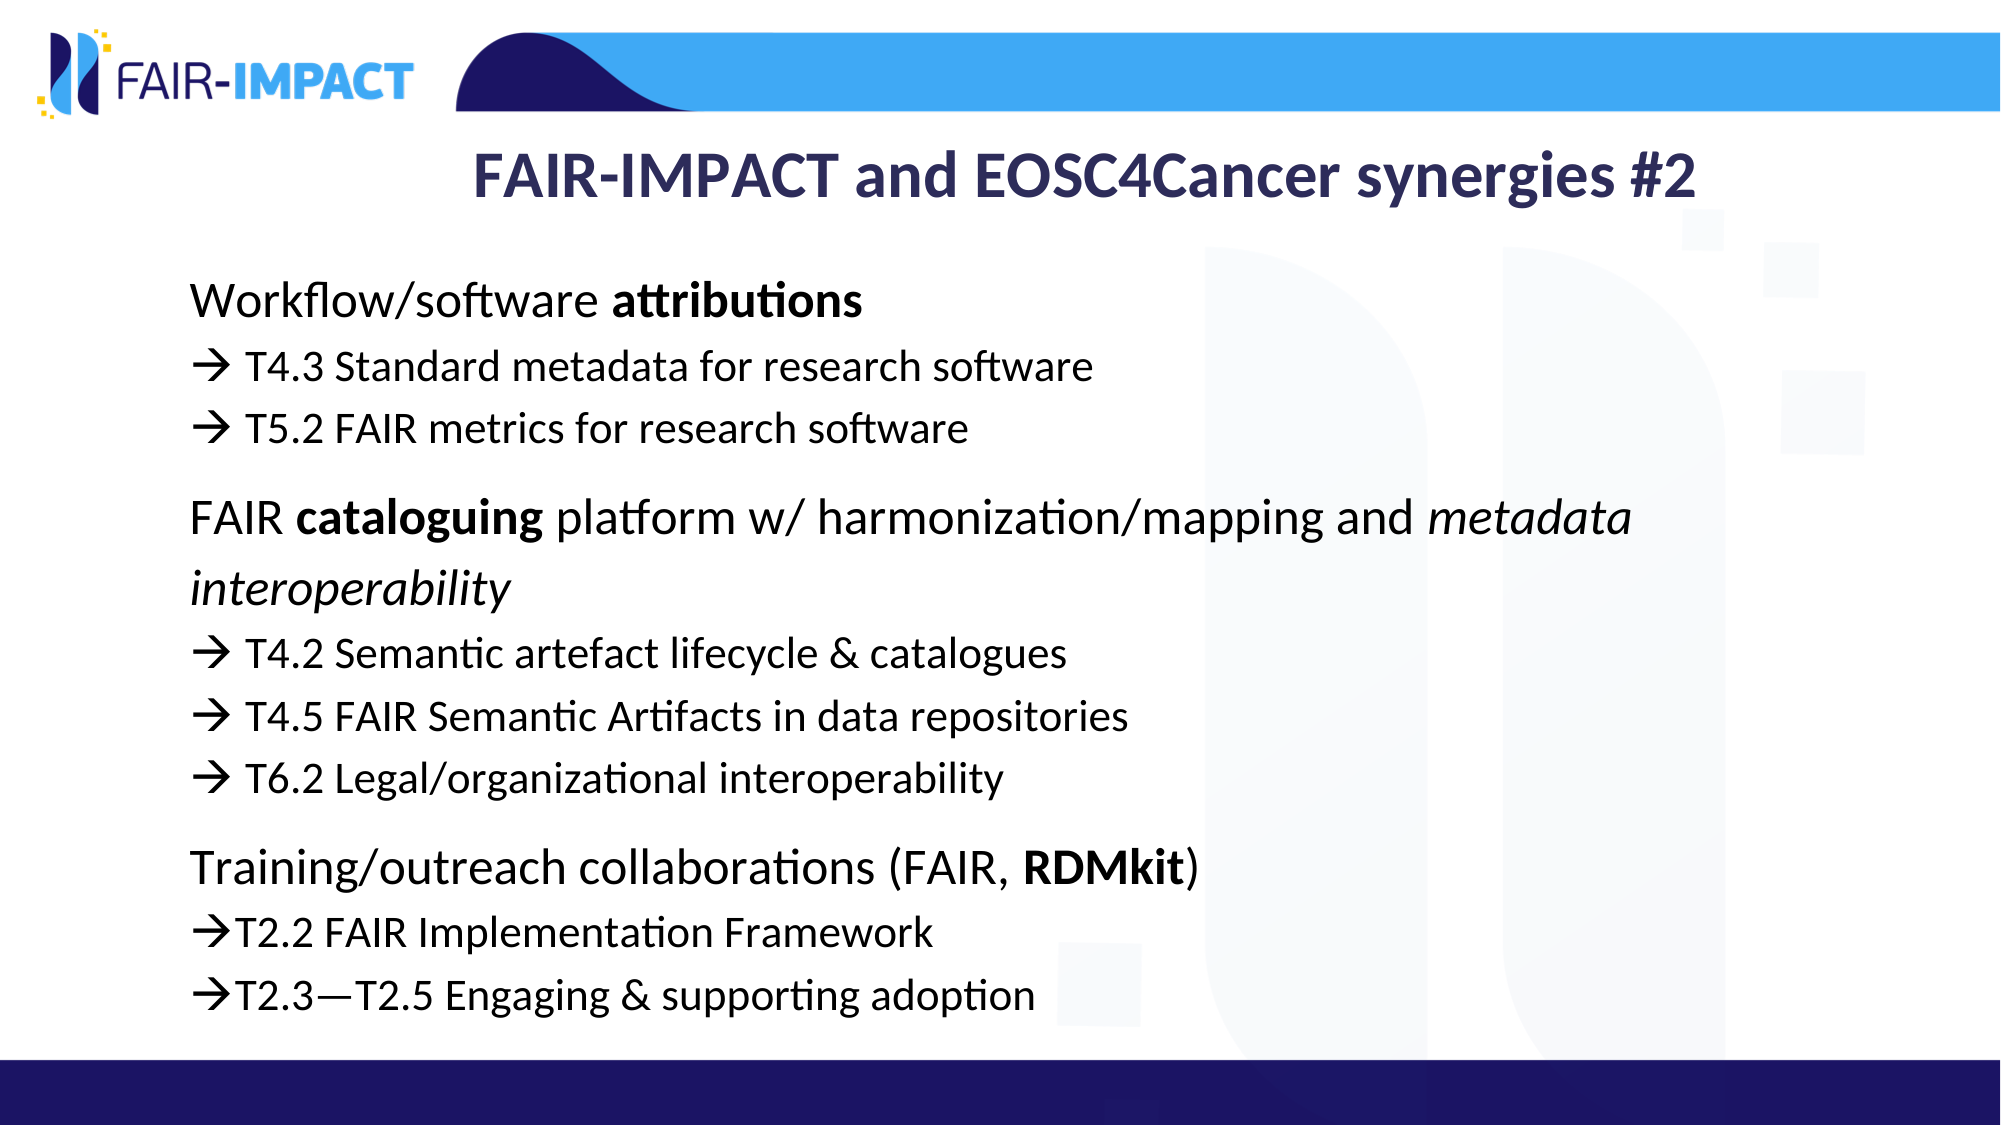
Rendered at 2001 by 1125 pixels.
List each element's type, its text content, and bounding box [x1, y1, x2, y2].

text_box Workflow/software attributions  T4.3 Standard metadata for research software  T5.2 FAIR metrics for research software FAIR cataloguing platform w/ harmonization/mapping and metadata interoperability  T4.2 Semantic artefact lifecycle & catalogues  T4.5 FAIR Semantic Artifacts in data repositories  T6.2 Legal/organizational interoperability Training/outreach collaborations (FAIR, RDMkit) T2.2 FAIR Implementation Framework T2.3—T2.5 Engaging & supporting adoption [174, 242, 1748, 1034]
title FAIR-IMPACT and EOSC4Cancer synergies #2 [458, 111, 1882, 240]
